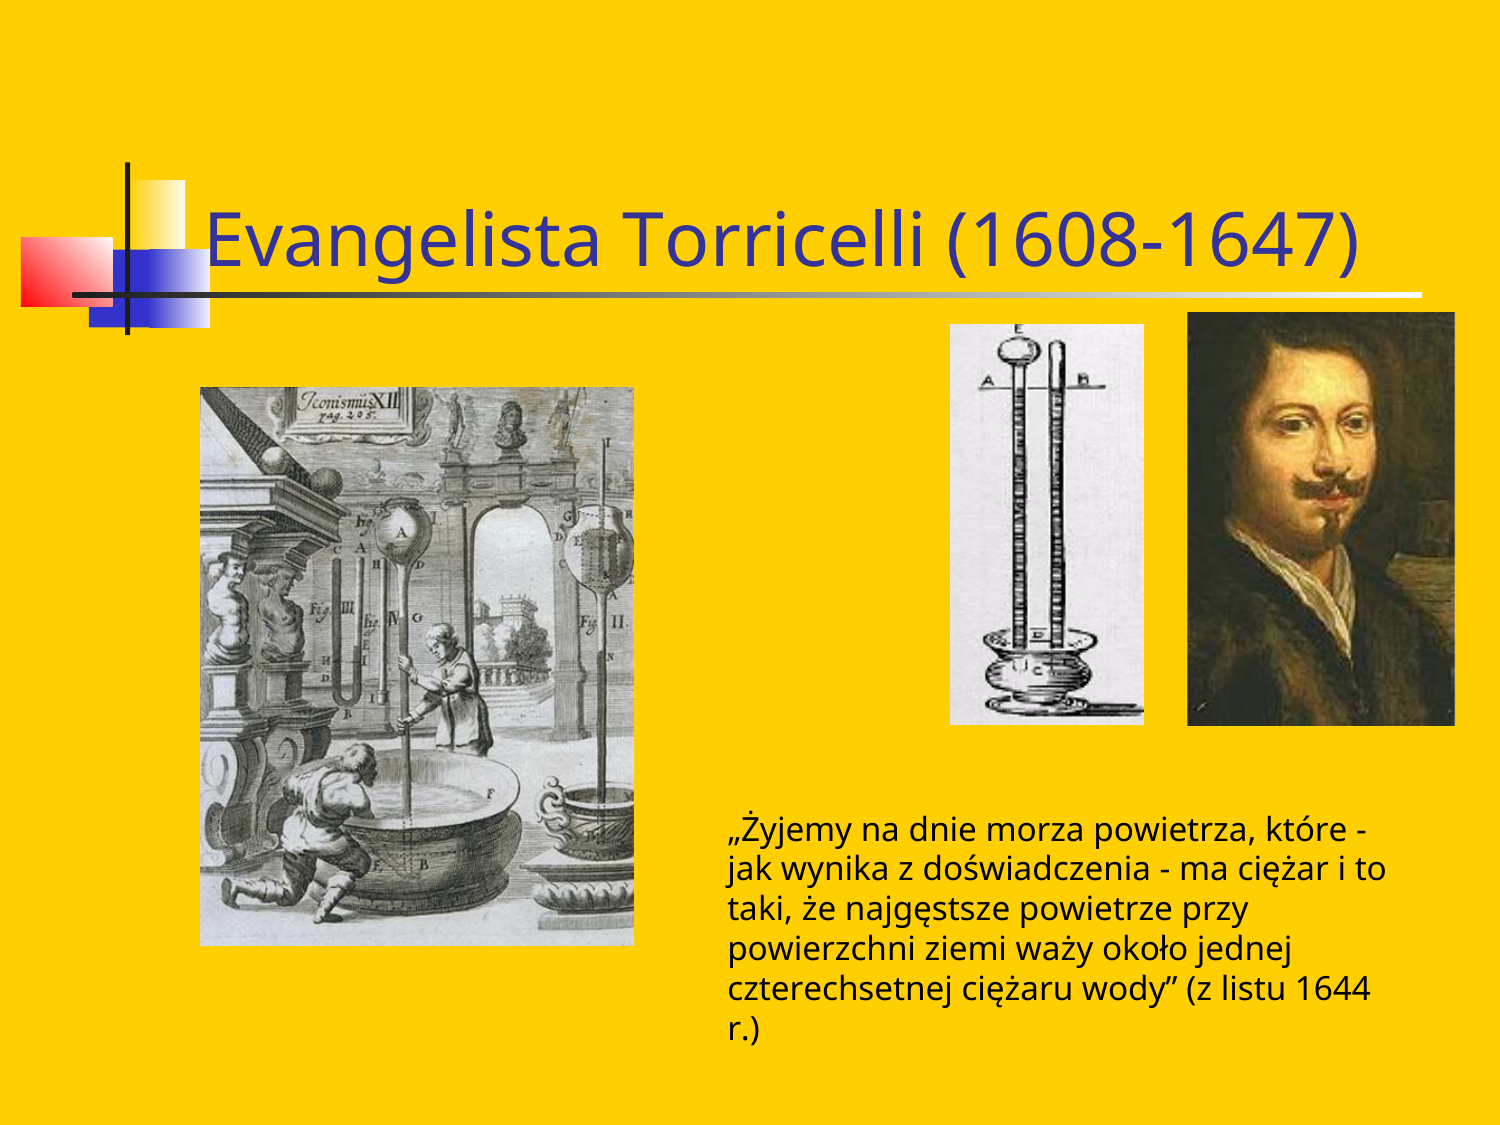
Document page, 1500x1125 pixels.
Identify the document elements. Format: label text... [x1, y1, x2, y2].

picture [950, 324, 1144, 726]
title Evangelista Torricelli (1608-1647) [188, 93, 1468, 289]
picture [200, 387, 634, 946]
text_box „Żyjemy na dnie morza powietrza, które - jak wynika z doświadczenia - ma ciężar i to taki, że najgęstsze powietrze przy powierzchni ziemi waży około jednej czterechsetnej ciężaru wody” (z listu 1644 r.) [712, 799, 1425, 1055]
picture [1187, 312, 1456, 726]
